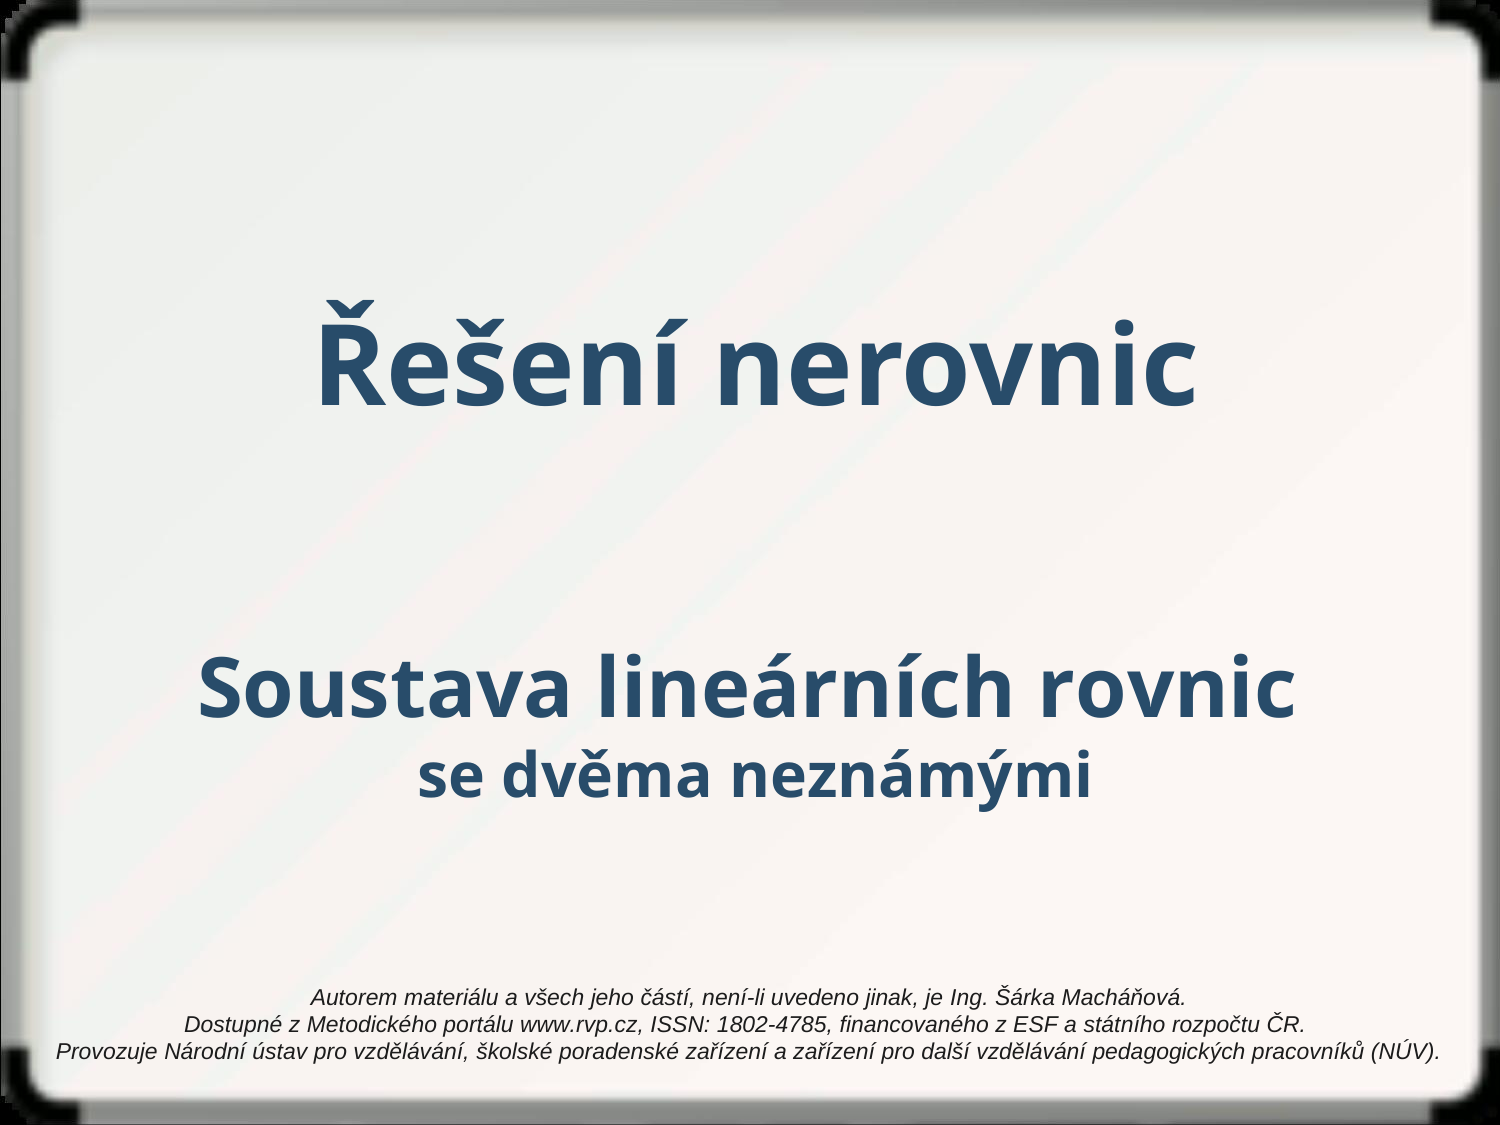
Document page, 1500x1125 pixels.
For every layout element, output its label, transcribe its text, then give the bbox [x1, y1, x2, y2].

picture [0, 0, 1500, 1125]
text_box Autorem materiálu a všech jeho částí, není-li uvedeno jinak, je Ing. Šárka Macháňová. Dostupné z Metodického portálu www.rvp.cz, ISSN: 1802-4785, financovaného z ESF a státního rozpočtu ČR. Provozuje Národní ústav pro vzdělávání, školské poradenské zařízení a zařízení pro další vzdělávání pedagogických pracovníků (NÚV). [40, 974, 1457, 1073]
text_box Soustava lineárních rovnic se dvěma neznámými [112, 615, 1400, 829]
title Řešení nerovnic [112, 253, 1400, 467]
